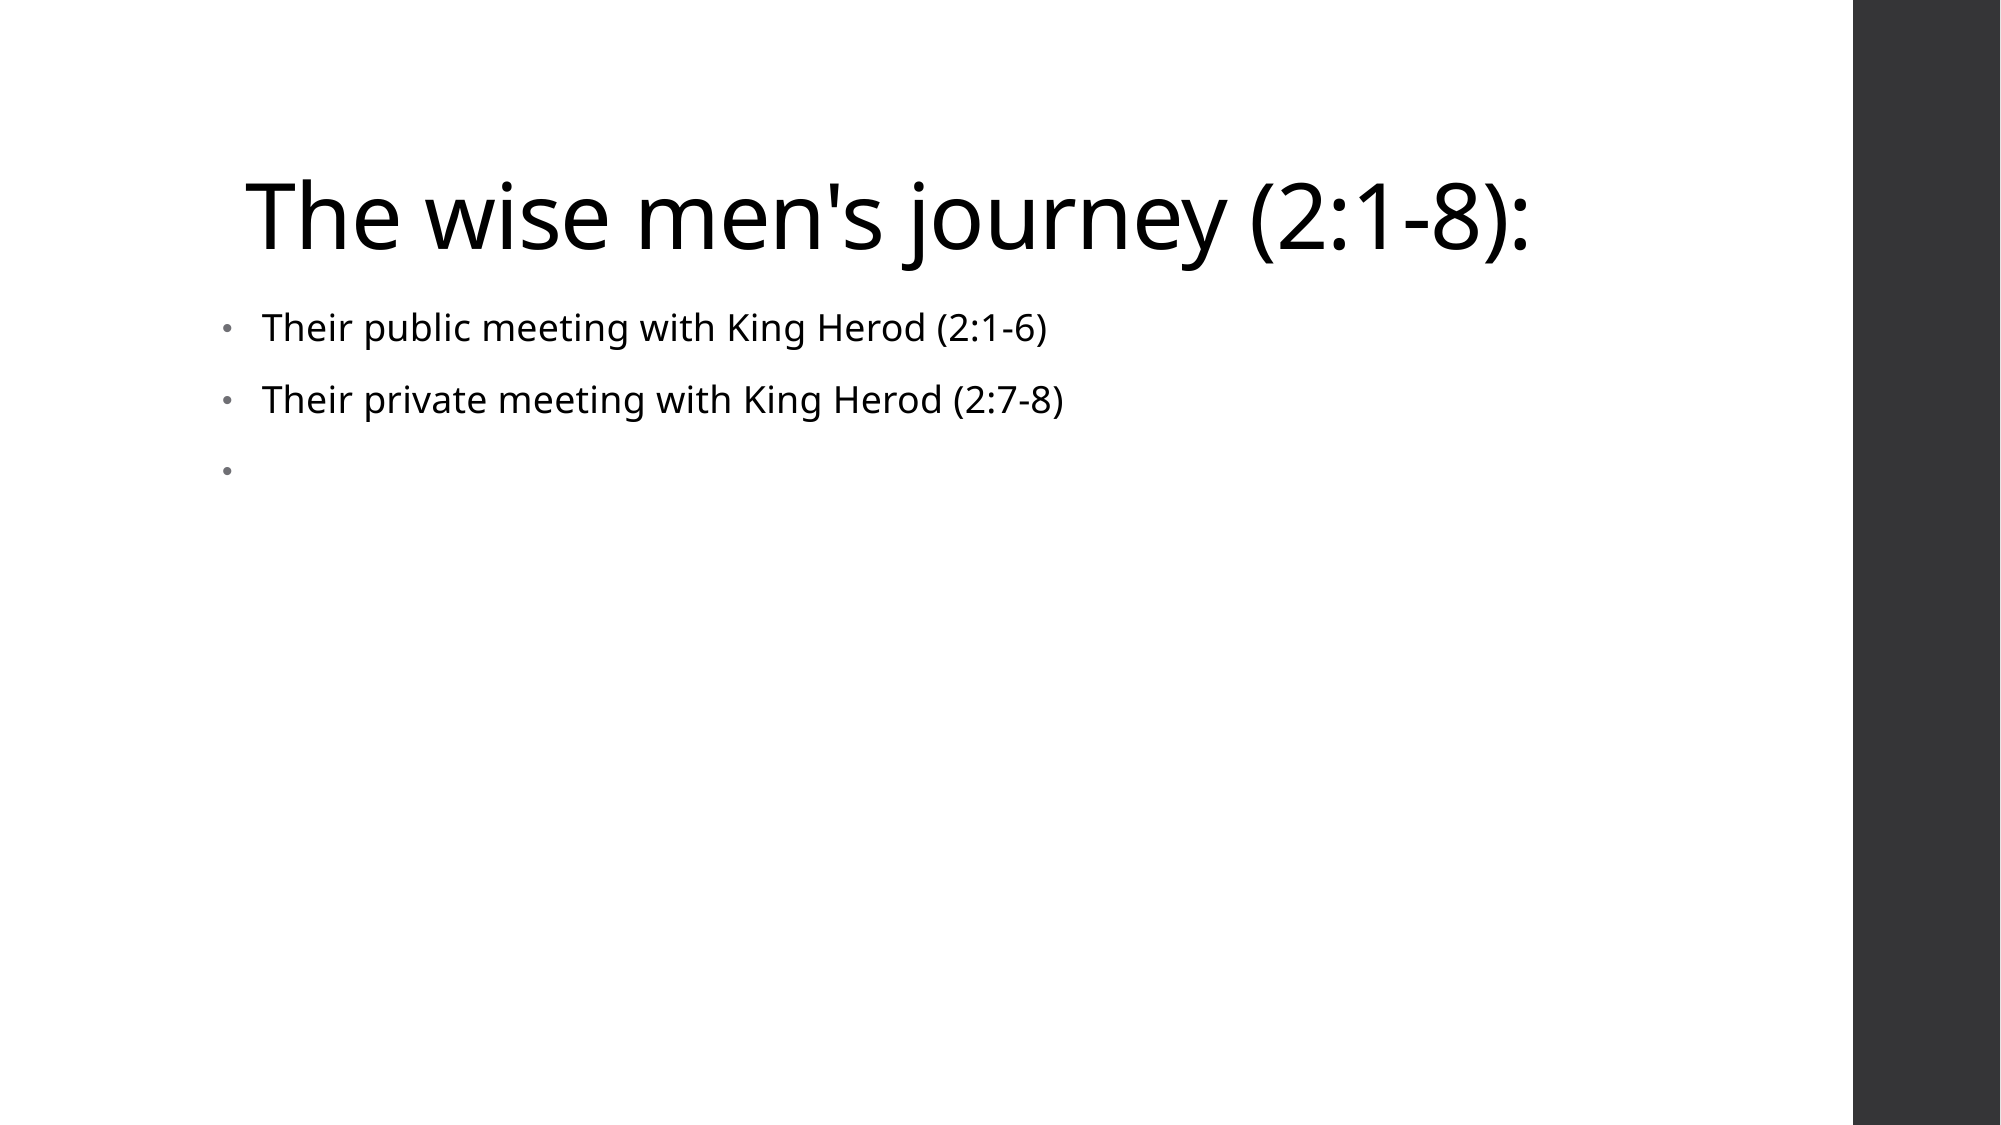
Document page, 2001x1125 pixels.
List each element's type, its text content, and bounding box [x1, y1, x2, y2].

title The wise men's journey (2:1-8): [206, 60, 1797, 278]
list Their public meeting with King Herod (2:1-6) Their private meeting with King Herod (2:7-8) [206, 299, 1617, 1014]
